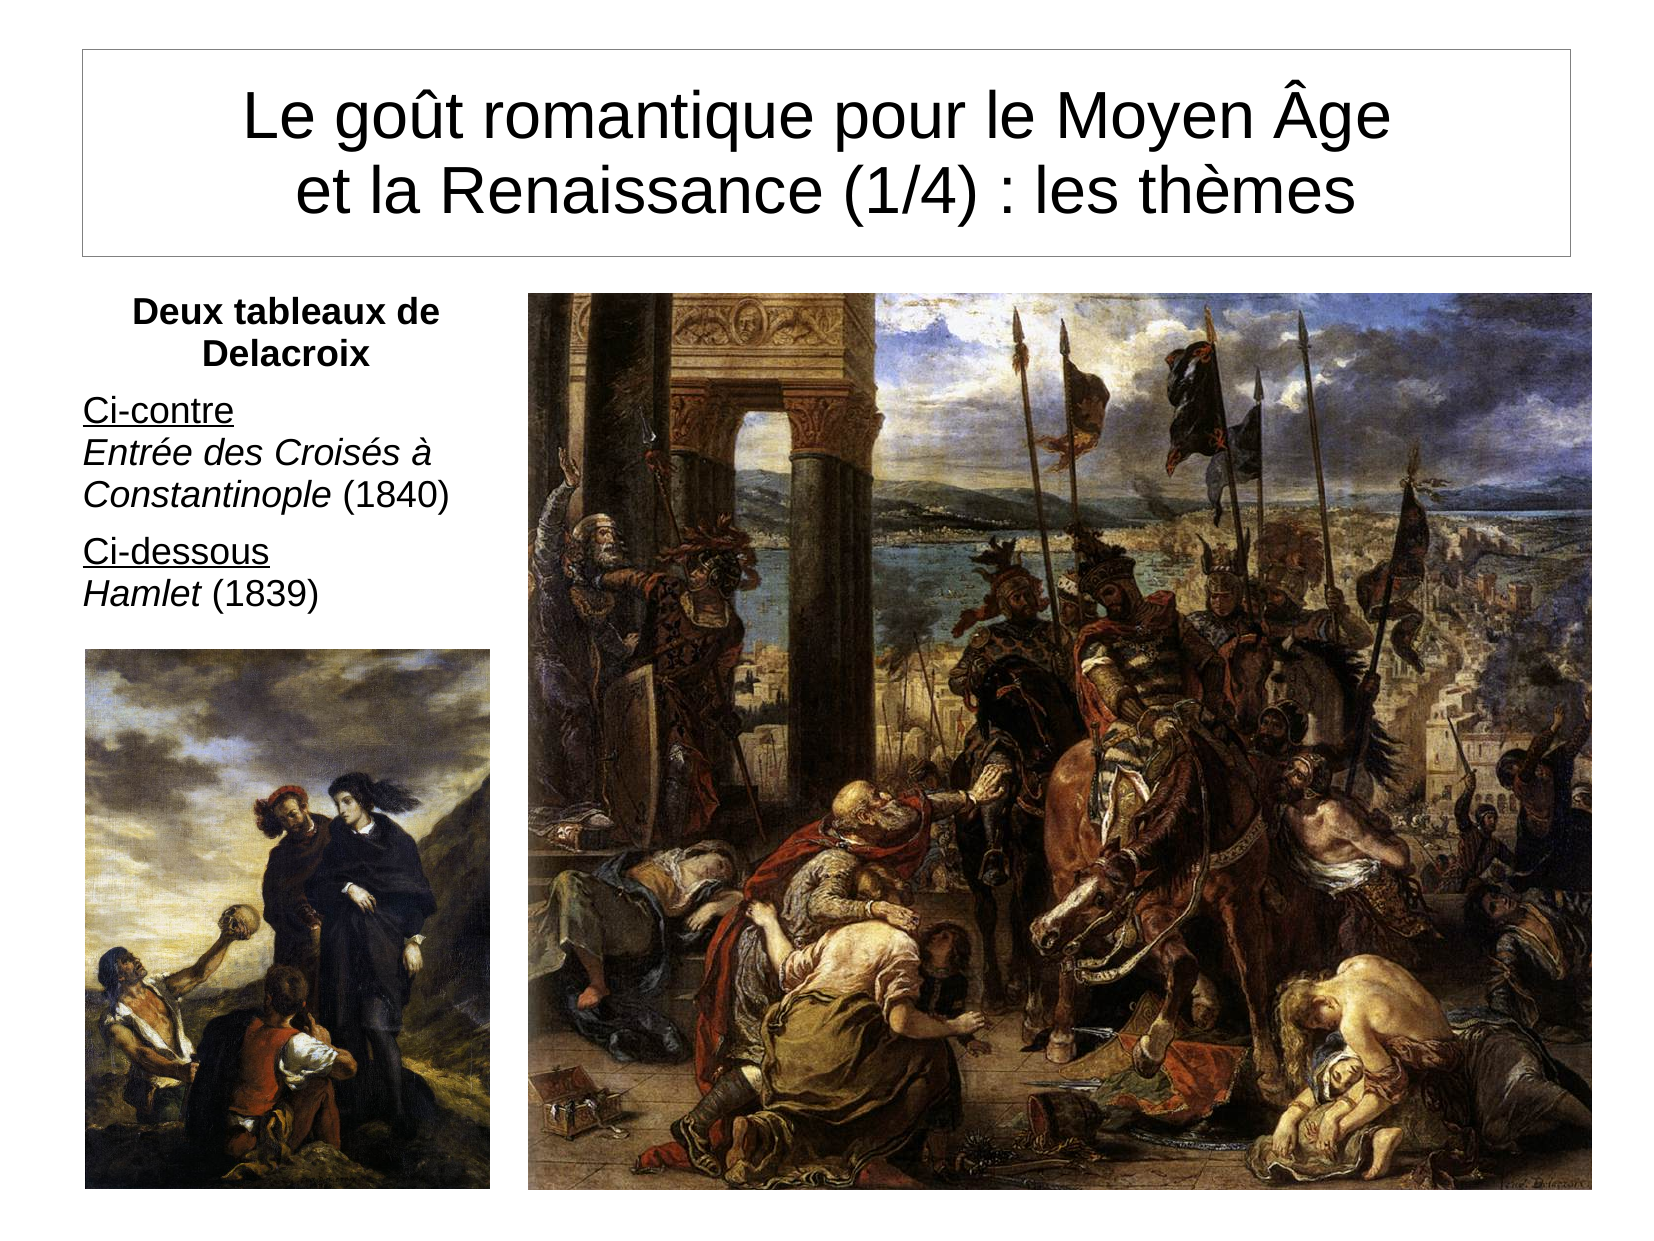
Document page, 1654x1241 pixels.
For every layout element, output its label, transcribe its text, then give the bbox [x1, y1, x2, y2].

title Le goût romantique pour le Moyen Âge et la Renaissance (1/4) : les thèmes [82, 49, 1571, 257]
picture [85, 649, 490, 1189]
list Deux tableaux de Delacroix Ci-contre Entrée des Croisés à Constantinople (1840) Ci-dessous Hamlet (1839) [82, 290, 490, 626]
picture [528, 293, 1592, 1190]
